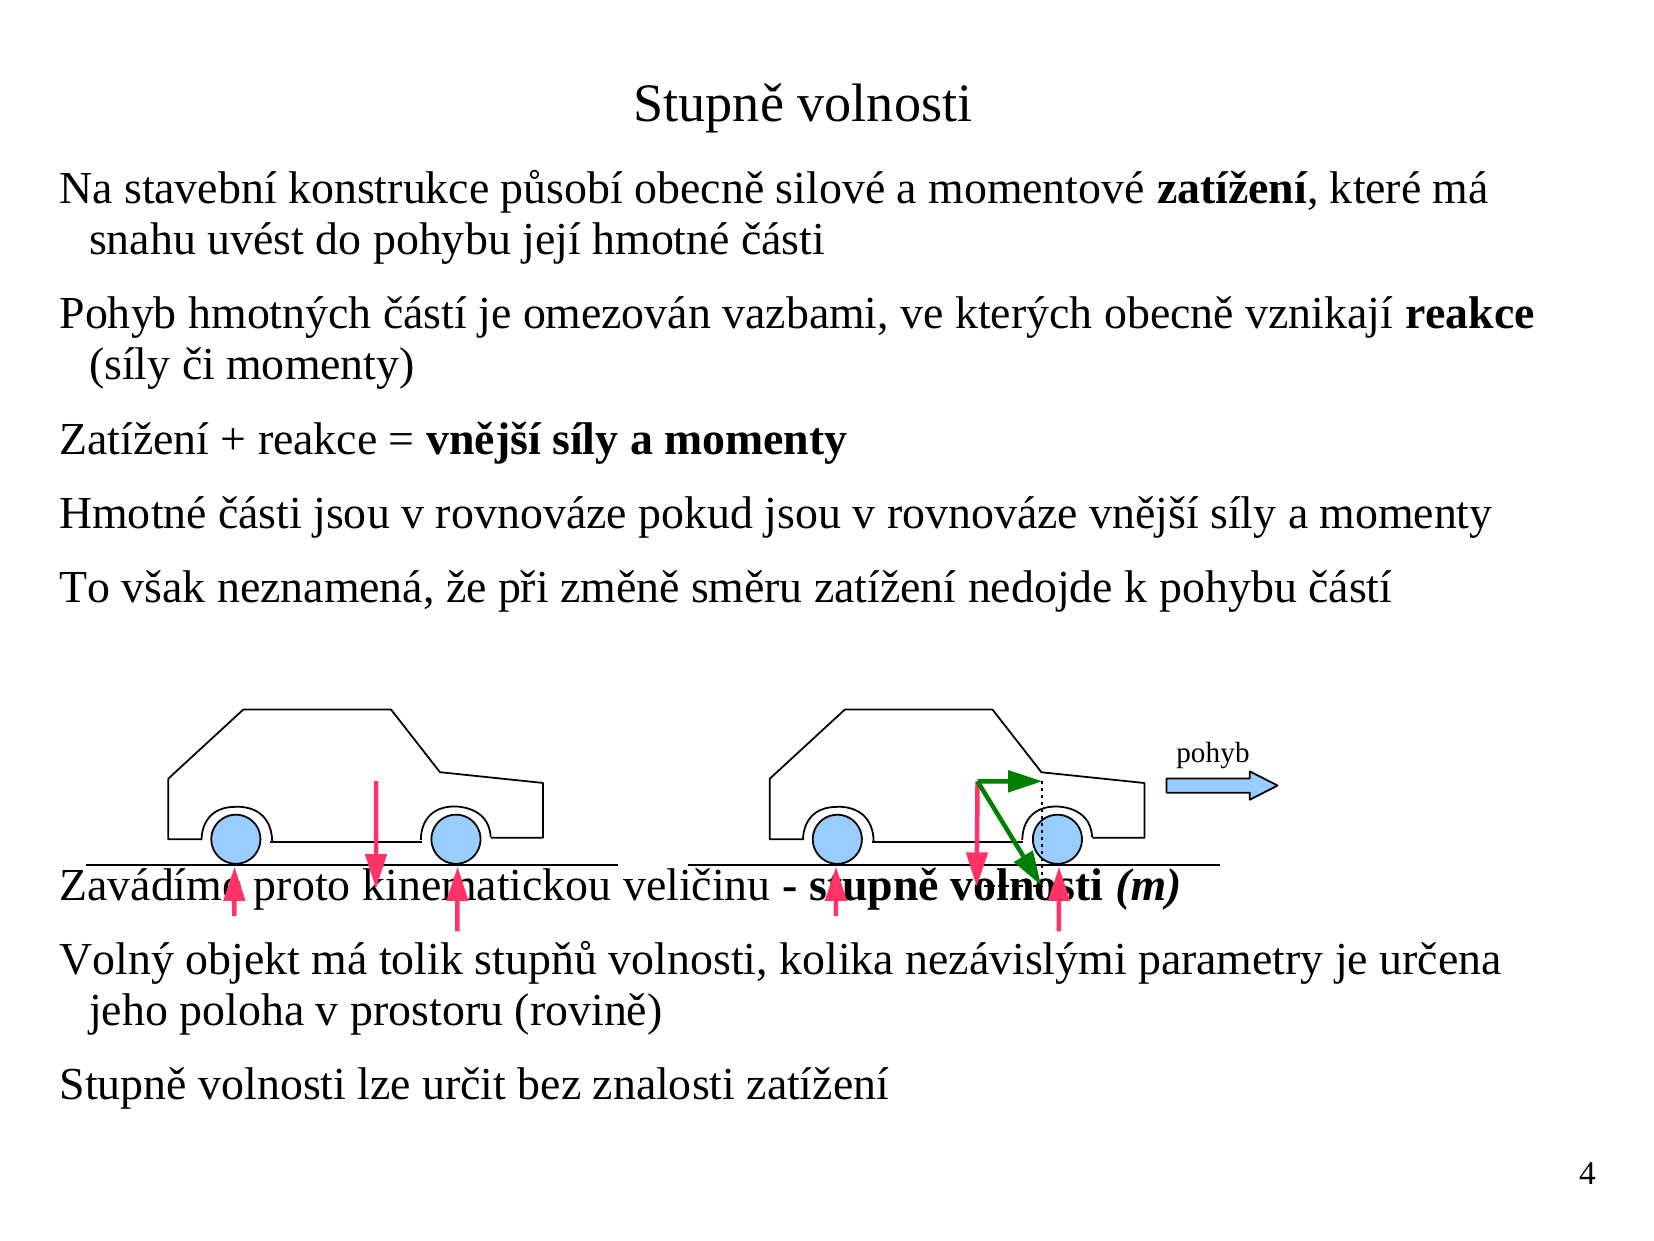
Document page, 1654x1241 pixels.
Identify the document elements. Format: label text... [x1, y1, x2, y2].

text_box [211, 814, 261, 864]
text_box [431, 814, 481, 864]
text_box [1166, 780, 1278, 800]
title Stupně volnosti [59, 7, 1548, 163]
text_box pohyb [1161, 728, 1282, 780]
list Na stavební konstrukce působí obecně silové a momentové zatížení, které má snahu uvést do pohybu její hmotné části Pohyb hmotných částí je omezován vazbami, ve kterých obecně vznikají reakce (síly či momenty) Zatížení + reakce = vnější síly a momenty Hmotné části jsou v rovnováze pokud jsou v rovnováze vnější síly a momenty To však neznamená, že při změně směru zatížení nedojde k pohybu částí Zavádíme proto kinematickou veličinu - stupně volnosti (m) Volný objekt má tolik stupňů volnosti, kolika nezávislými parametry je určena jeho poloha v prostoru (rovině) Stupně volnosti lze určit bez znalosti zatížení [59, 163, 1552, 1194]
text_box [1032, 814, 1083, 864]
text_box [812, 814, 862, 864]
